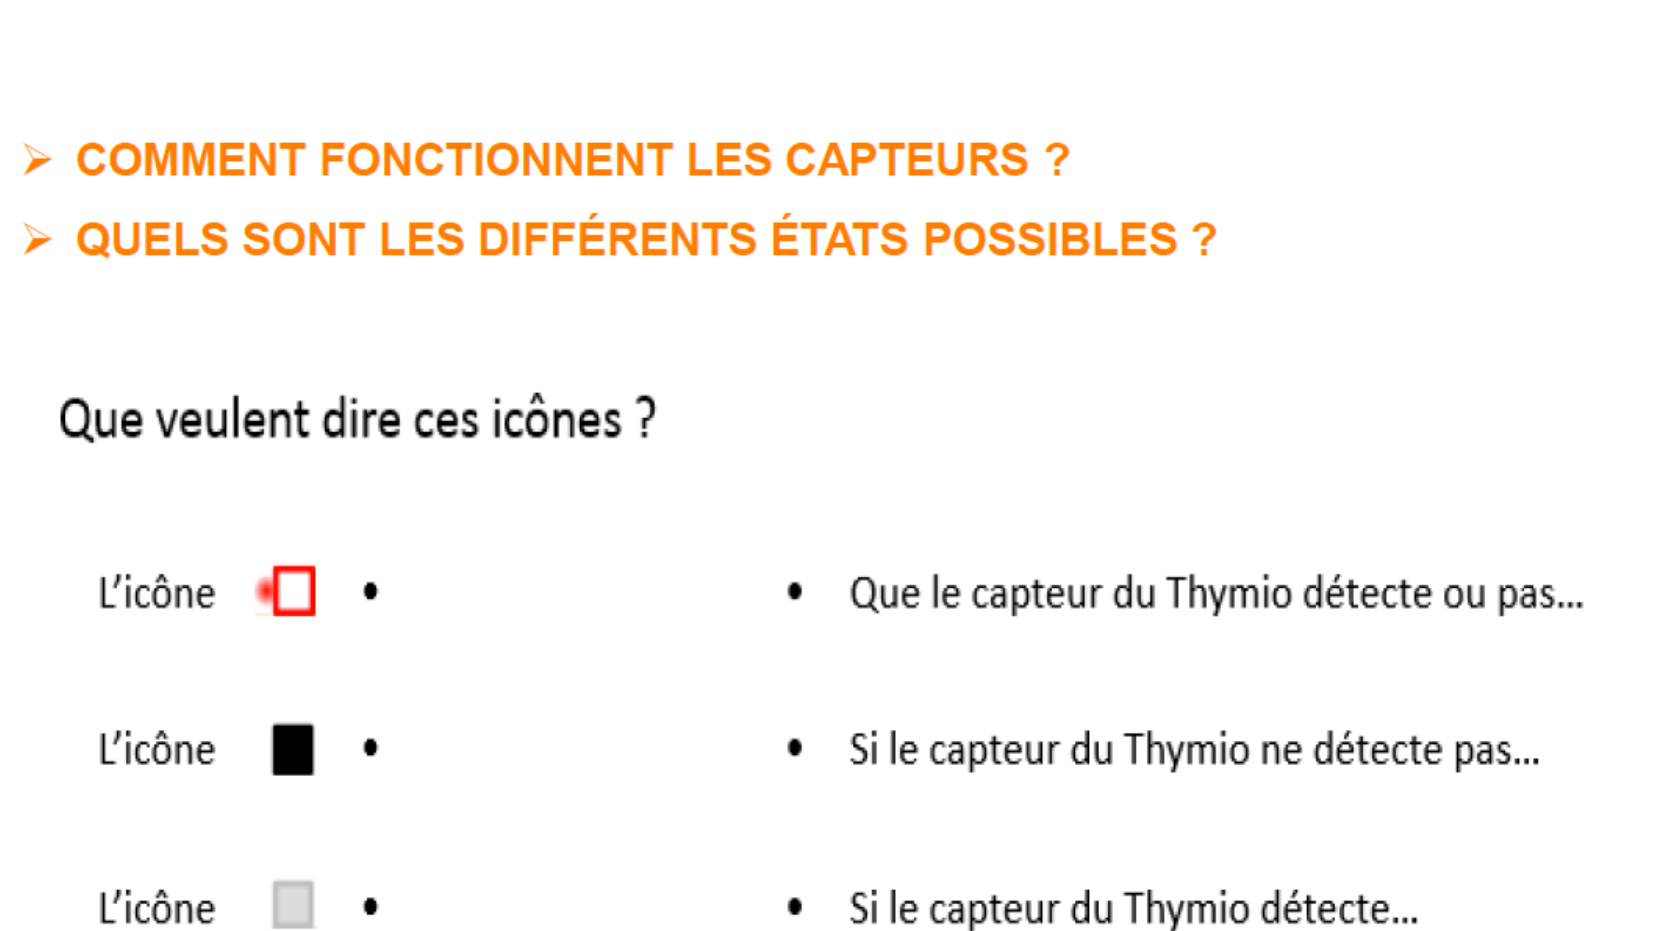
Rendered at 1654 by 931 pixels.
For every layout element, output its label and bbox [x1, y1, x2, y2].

picture [3, 118, 1654, 931]
